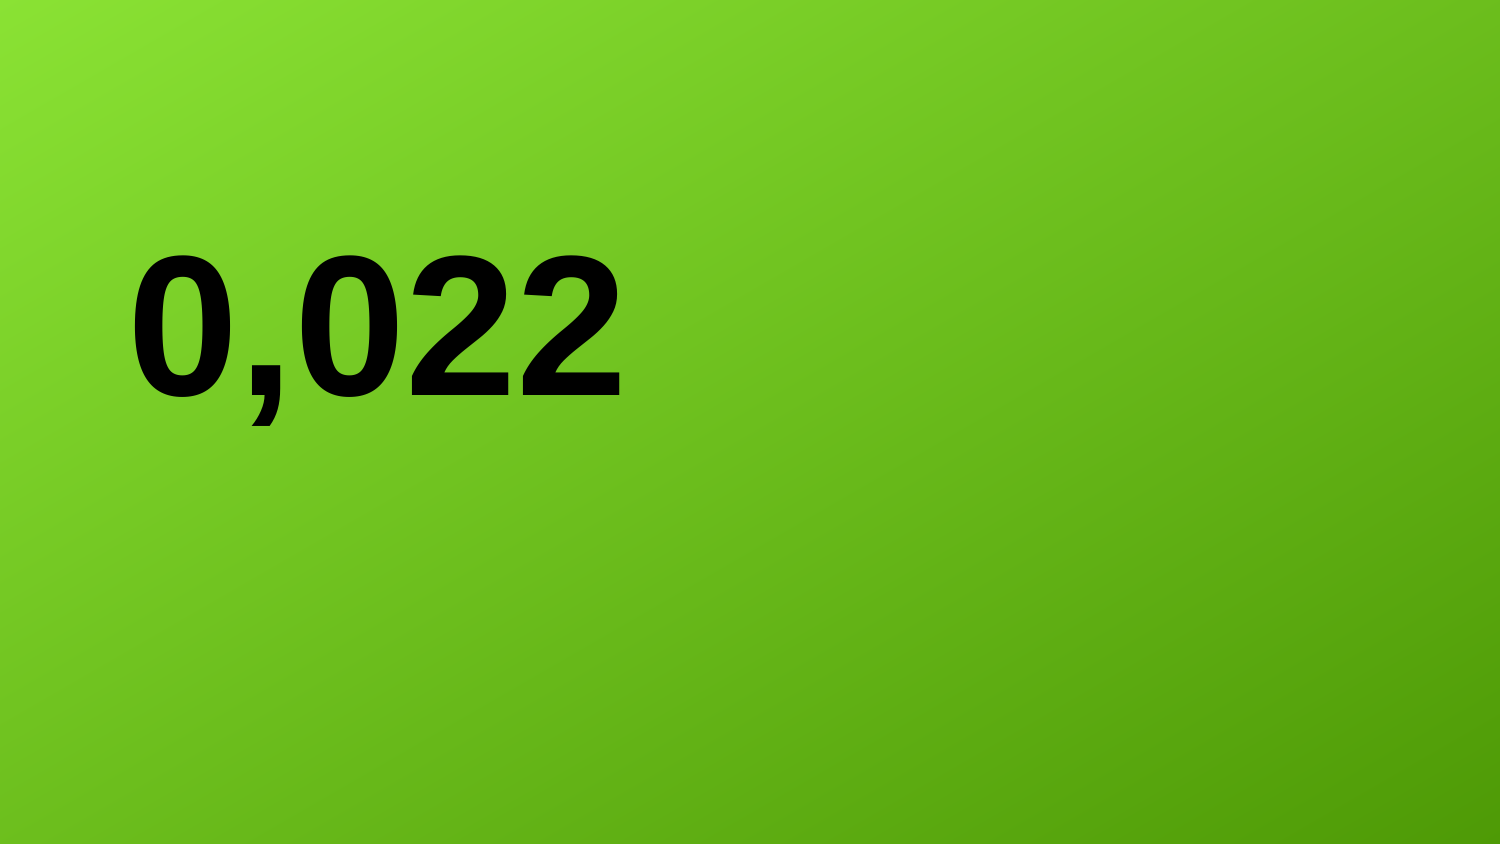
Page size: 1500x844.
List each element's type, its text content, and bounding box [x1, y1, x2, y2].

title 0,022 [112, 259, 1388, 450]
